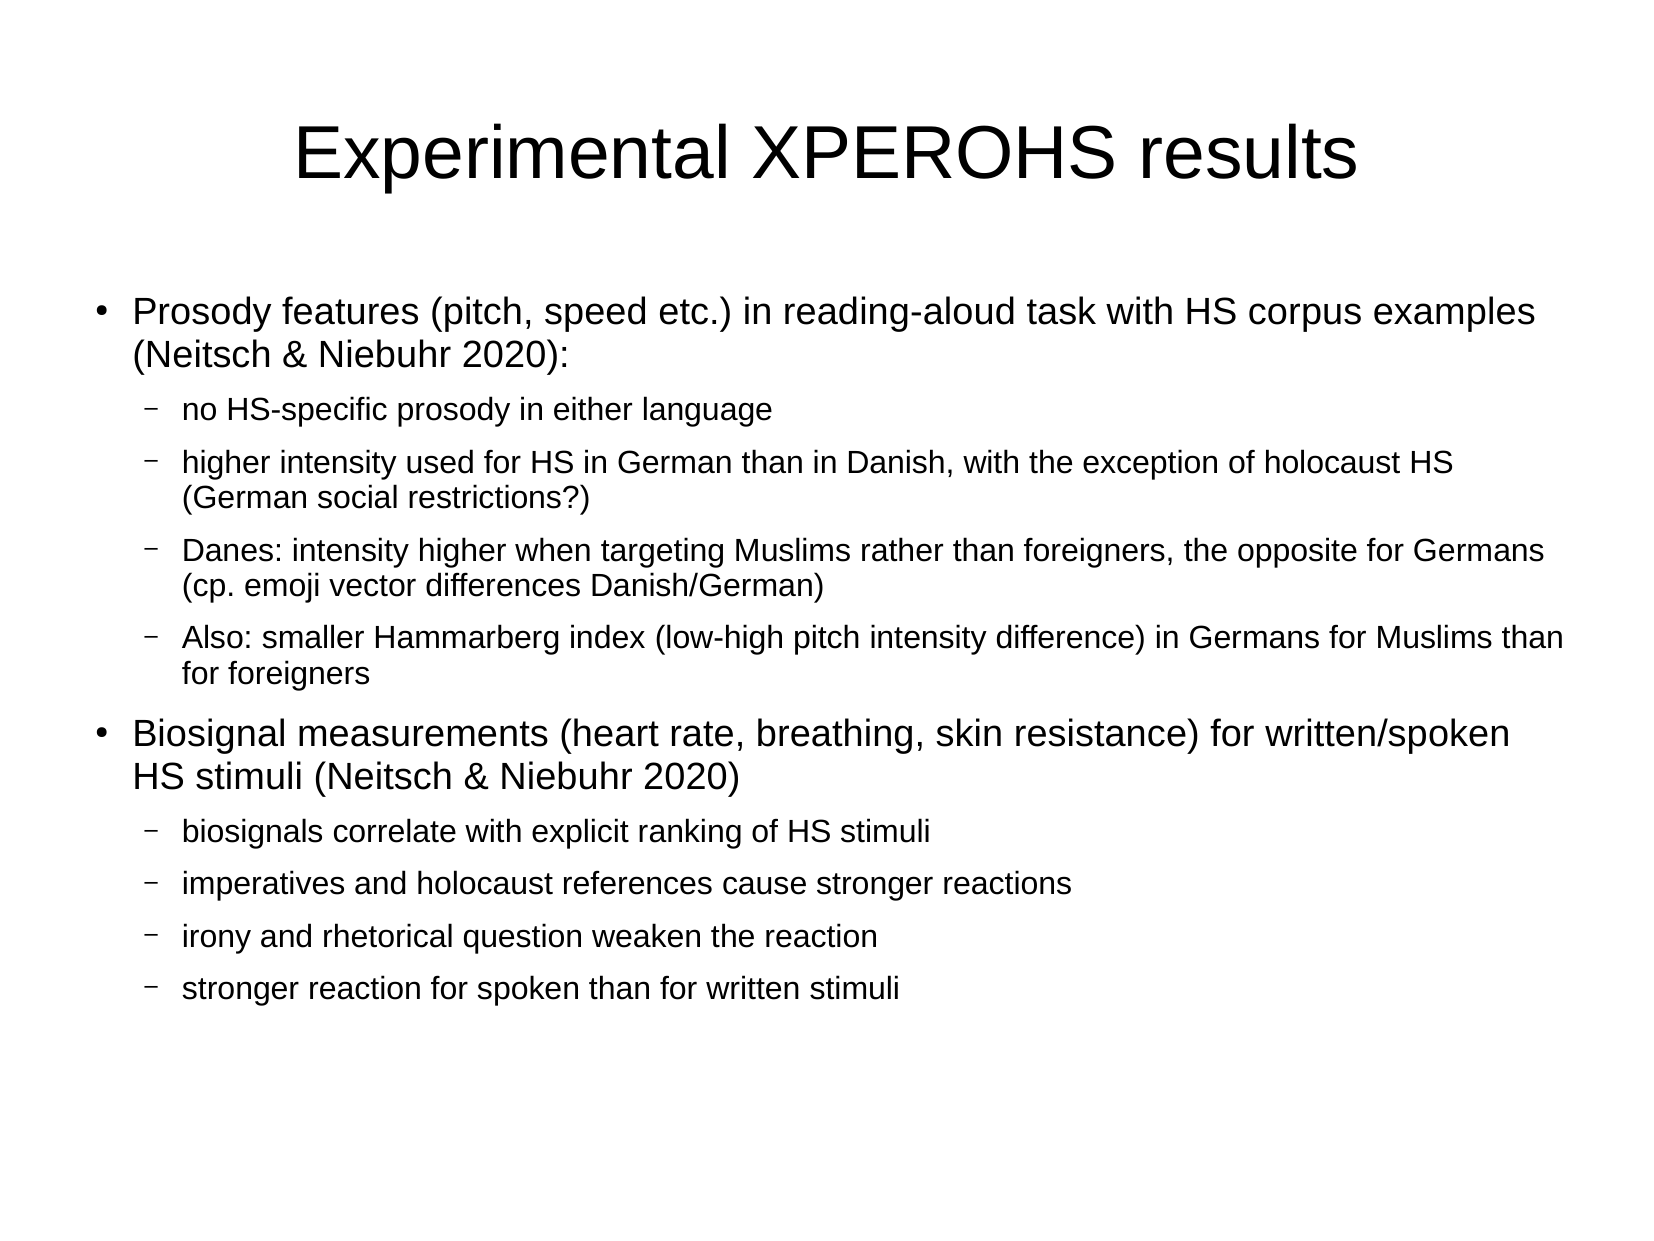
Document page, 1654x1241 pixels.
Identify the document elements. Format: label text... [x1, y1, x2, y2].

title Experimental XPEROHS results [82, 49, 1571, 257]
list Prosody features (pitch, speed etc.) in reading-aloud task with HS corpus examples (Neitsch & Niebuhr 2020): no HS-specific prosody in either language higher intensity used for HS in German than in Danish, with the exception of holocaust HS (German social restrictions?) Danes: intensity higher when targeting Muslims rather than foreigners, the opposite for Germans (cp. emoji vector differences Danish/German) Also: smaller Hammarberg index (low-high pitch intensity difference) in Germans for Muslims than for foreigners Biosignal measurements (heart rate, breathing, skin resistance) for written/spoken HS stimuli (Neitsch & Niebuhr 2020) biosignals correlate with explicit ranking of HS stimuli imperatives and holocaust references cause stronger reactions irony and rhetorical question weaken the reaction stronger reaction for spoken than for written stimuli [82, 290, 1571, 1010]
